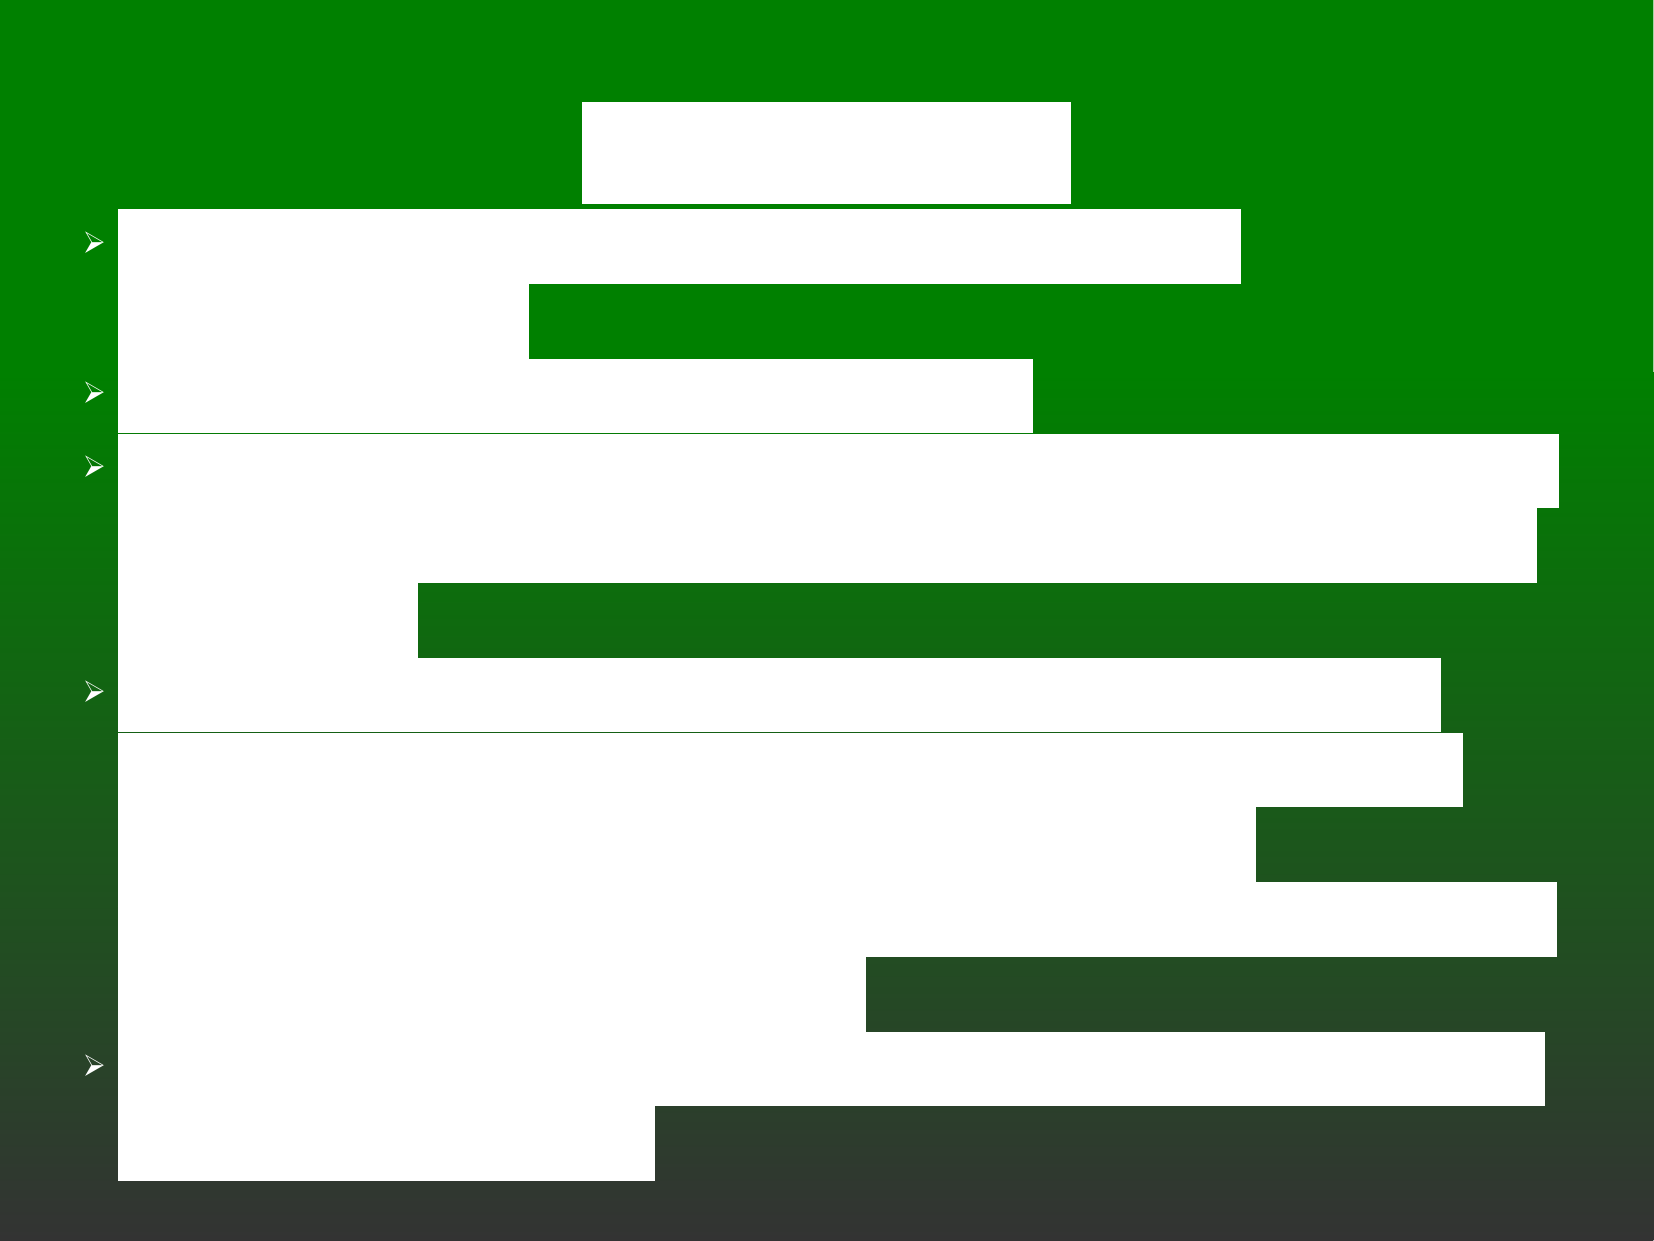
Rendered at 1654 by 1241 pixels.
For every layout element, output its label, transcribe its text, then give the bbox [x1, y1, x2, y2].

subtitle Utworzona we współpracy z ponad 60 organizacjami Pierwsze wydanie w 1991 roku Definiowała standard połączeń sieci strukturalnej dla budynków komercyjnych oraz połączeń sieci budynków Określała stosowany typ kabli, dopuszczalne odległości, połączenia, rozkład systemu kabli, zakończenia kabli oraz charakterystyki wydajności przy określonych warunkach, a także metody testowania kabli. Norma dotyczyła okablowania koncentrycznego, skrętki kategorii 3. [82, 209, 1571, 1182]
title EIA/TIA 568 [82, 49, 1571, 209]
